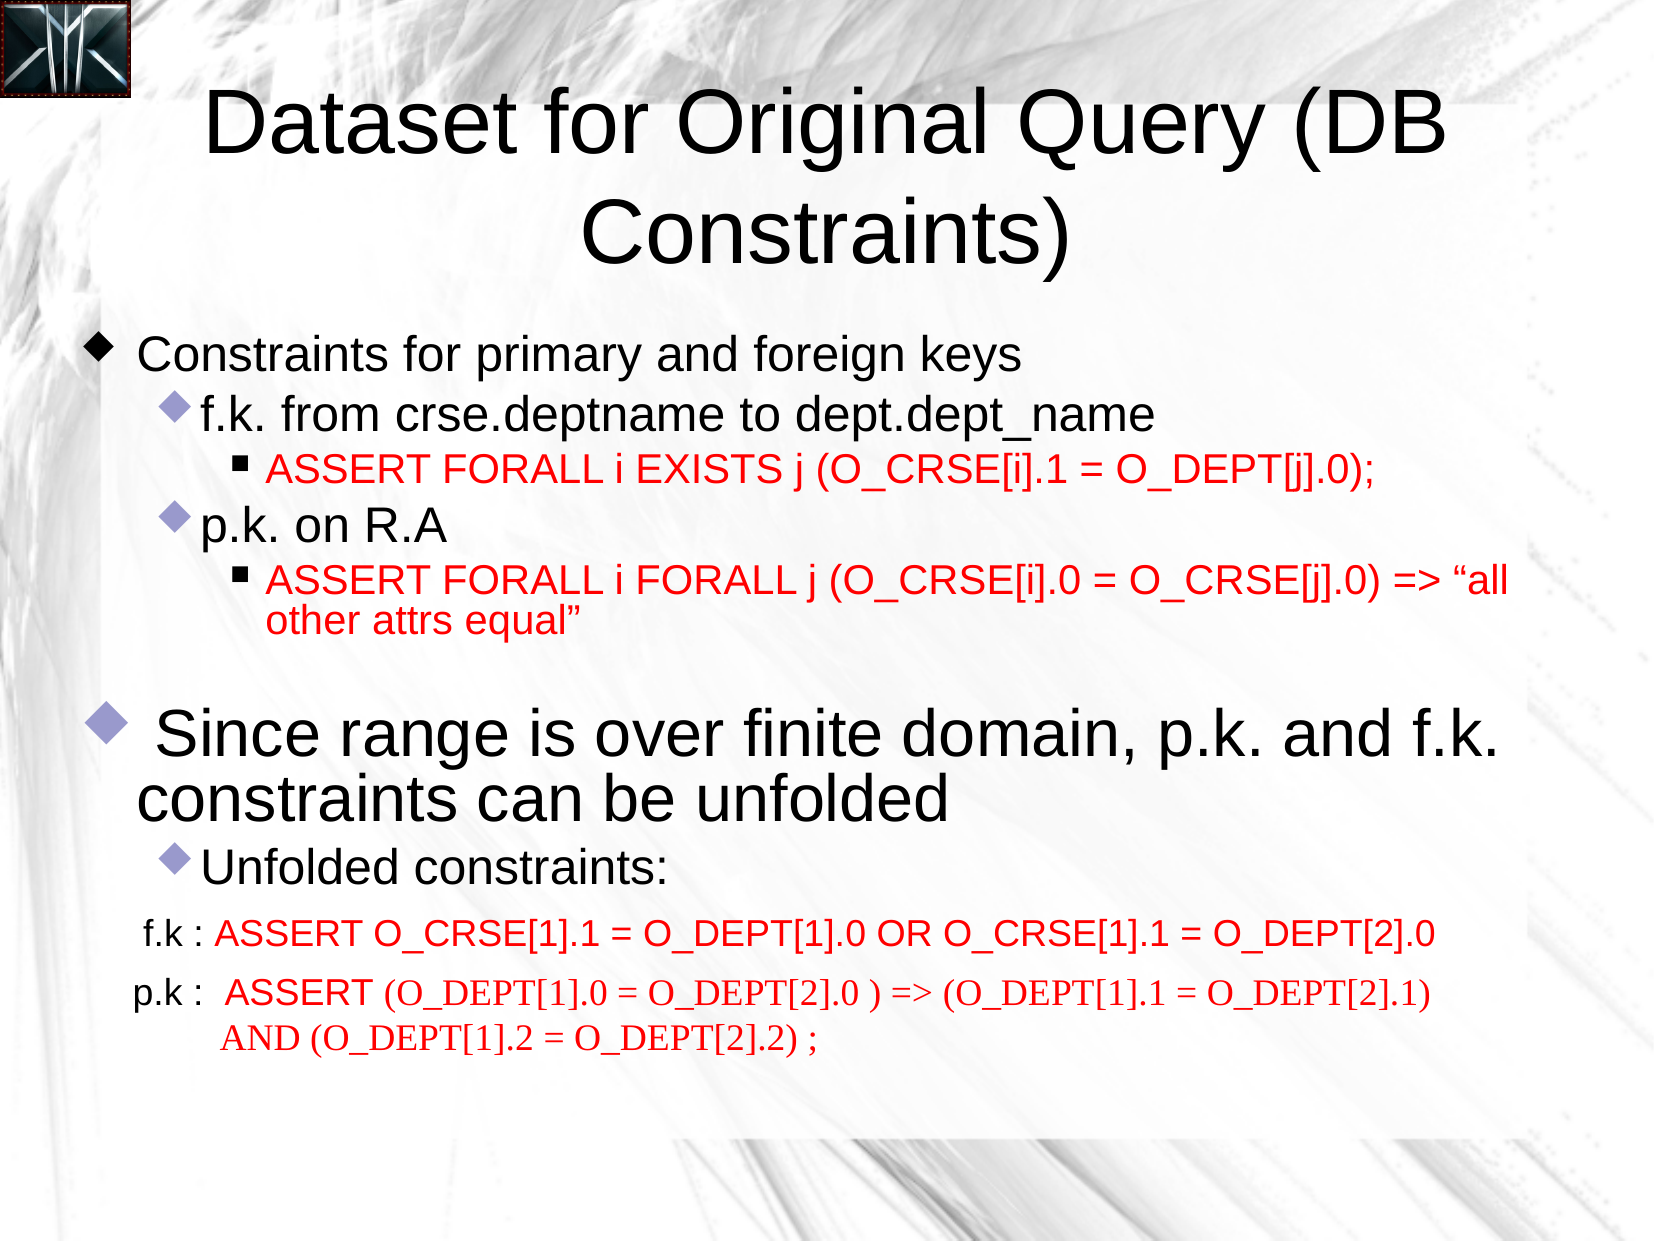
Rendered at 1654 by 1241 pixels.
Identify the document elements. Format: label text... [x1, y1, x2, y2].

picture [0, 0, 1654, 1241]
title Dataset for Original Query (DB Constraints) [82, 42, 1571, 303]
list Constraints for primary and foreign keys f.k. from crse.deptname to dept.dept_name ASSERT FORALL i EXISTS j (O_CRSE[i].1 = O_DEPT[j].0); p.k. on R.A ASSERT FORALL i FORALL j (O_CRSE[i].0 = O_CRSE[j].0) => “all other attrs equal” Since range is over finite domain, p.k. and f.k. constraints can be unfolded Unfolded constraints: f.k : ASSERT O_CRSE[1].1 = O_DEPT[1].0 OR O_CRSE[1].1 = O_DEPT[2].0 p.k : ASSERT (O_DEPT[1].0 = O_DEPT[2].0 ) => (O_DEPT[1].1 = O_DEPT[2].1) AND (O_DEPT[1].2 = O_DEPT[2].2) ; [65, 325, 1595, 1241]
